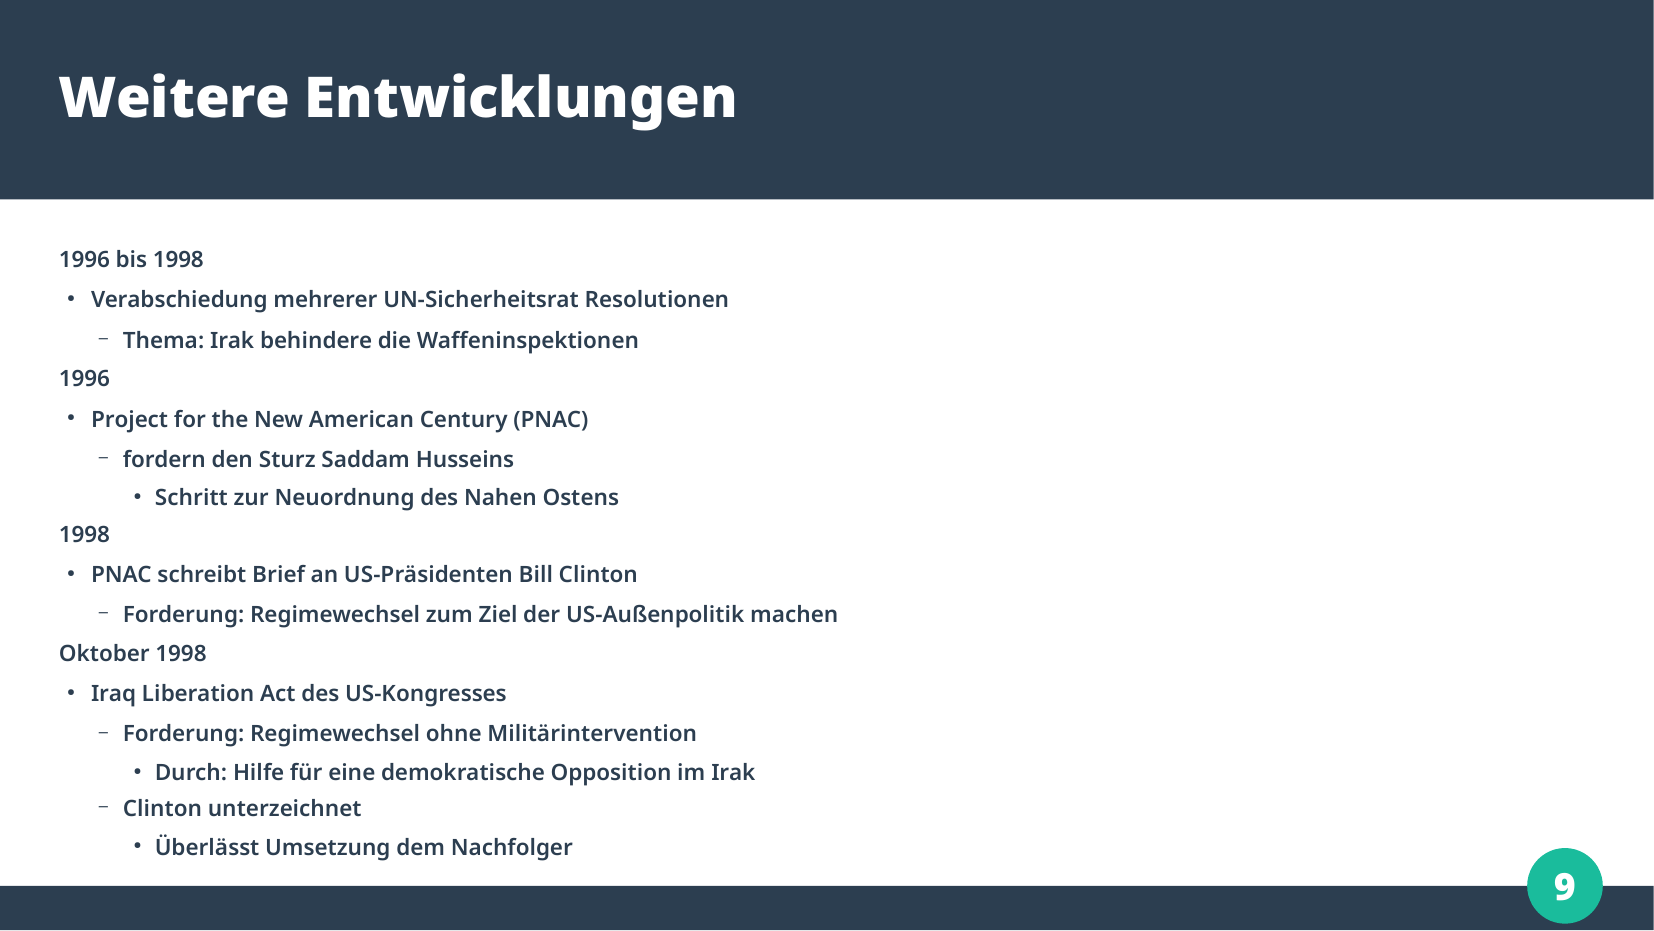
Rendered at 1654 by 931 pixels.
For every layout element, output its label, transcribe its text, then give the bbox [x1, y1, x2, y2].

list 1996 bis 1998 Verabschiedung mehrerer UN-Sicherheitsrat Resolutionen Thema: Irak behindere die Waffeninspektionen 1996 Project for the New American Century (PNAC) fordern den Sturz Saddam Husseins Schritt zur Neuordnung des Nahen Ostens 1998 PNAC schreibt Brief an US-Präsidenten Bill Clinton Forderung: Regimewechsel zum Ziel der US-Außenpolitik machen Oktober 1998 Iraq Liberation Act des US-Kongresses Forderung: Regimewechsel ohne Militärintervention Durch: Hilfe für eine demokratische Opposition im Irak Clinton unterzeichnet Überlässt Umsetzung dem Nachfolger [59, 243, 1595, 864]
title Weitere Entwicklungen [59, 37, 1595, 155]
